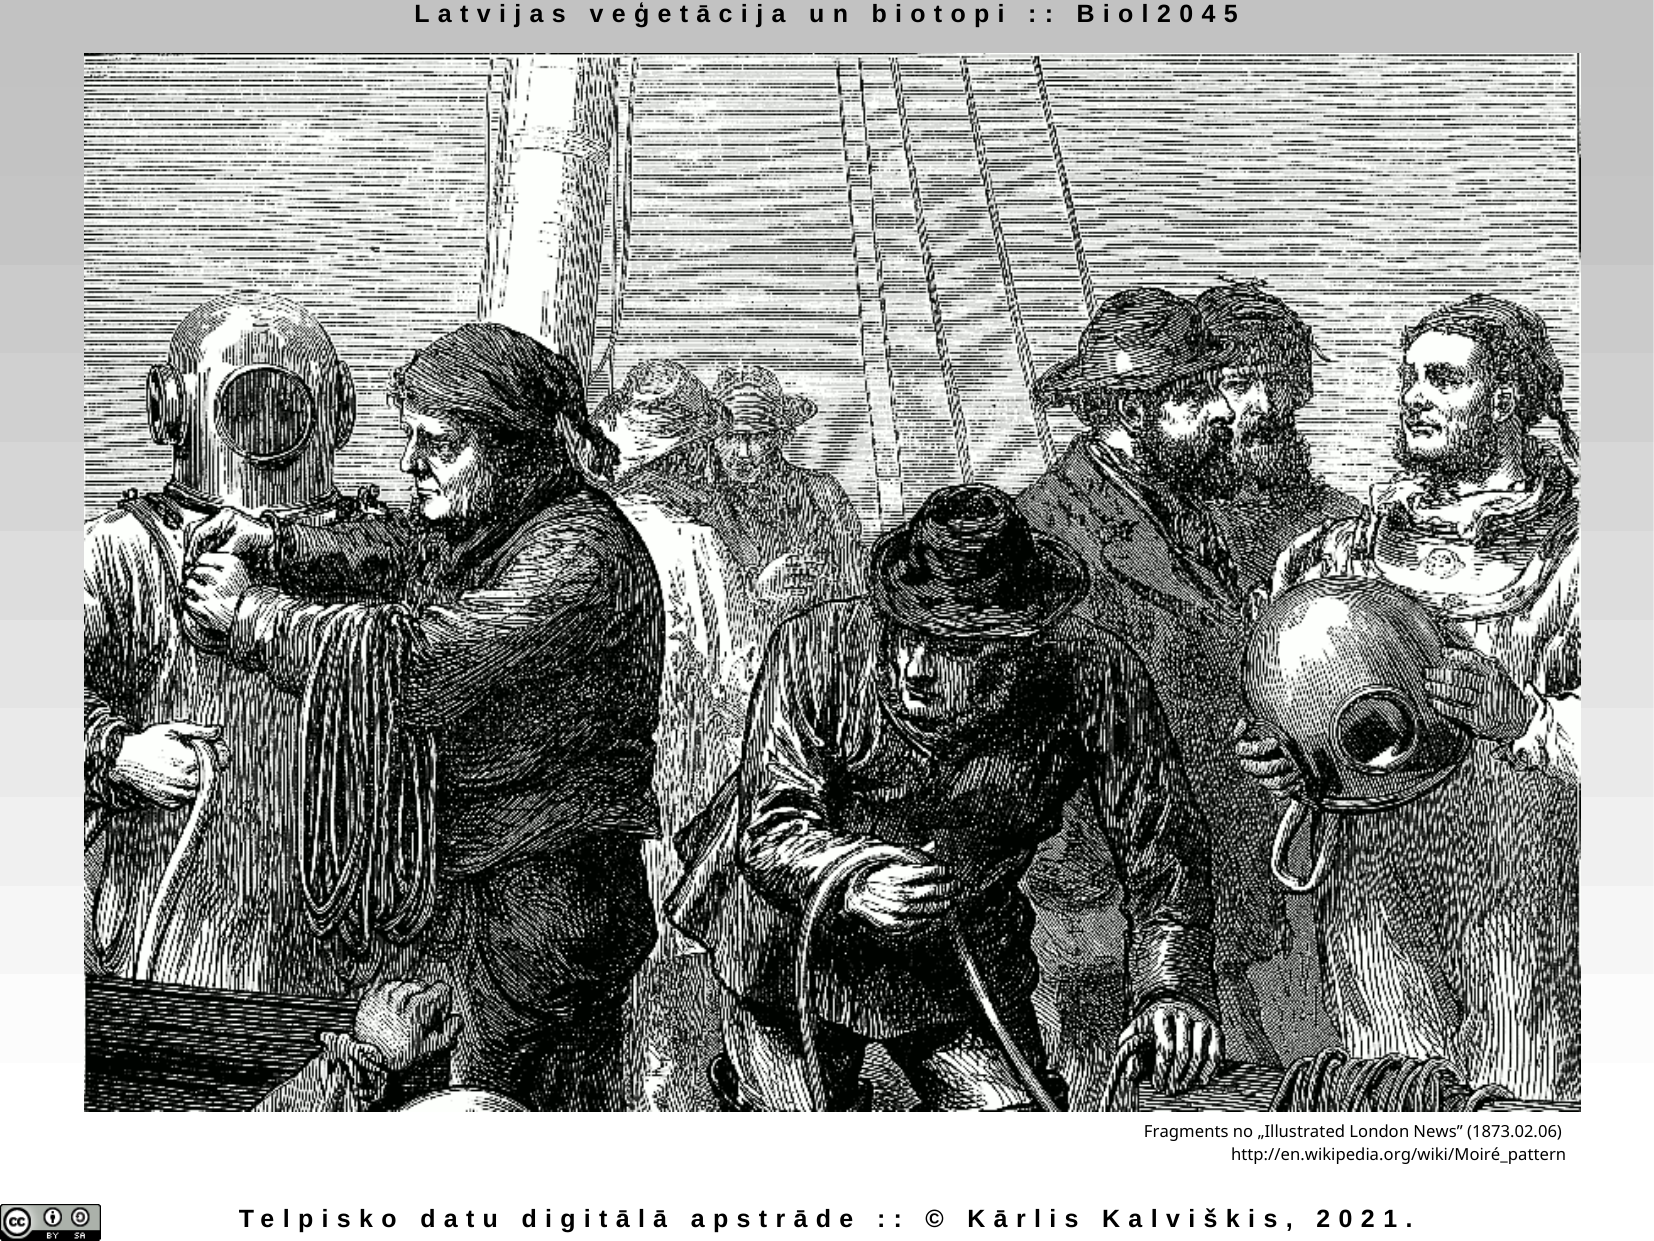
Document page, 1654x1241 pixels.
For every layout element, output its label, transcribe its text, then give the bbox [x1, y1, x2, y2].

text_box Fragments no „Illustrated London News” (1873.02.06) http://en.wikipedia.org/wiki/Moiré_pattern [1175, 1125, 1568, 1166]
picture [0, 0, 1654, 1241]
